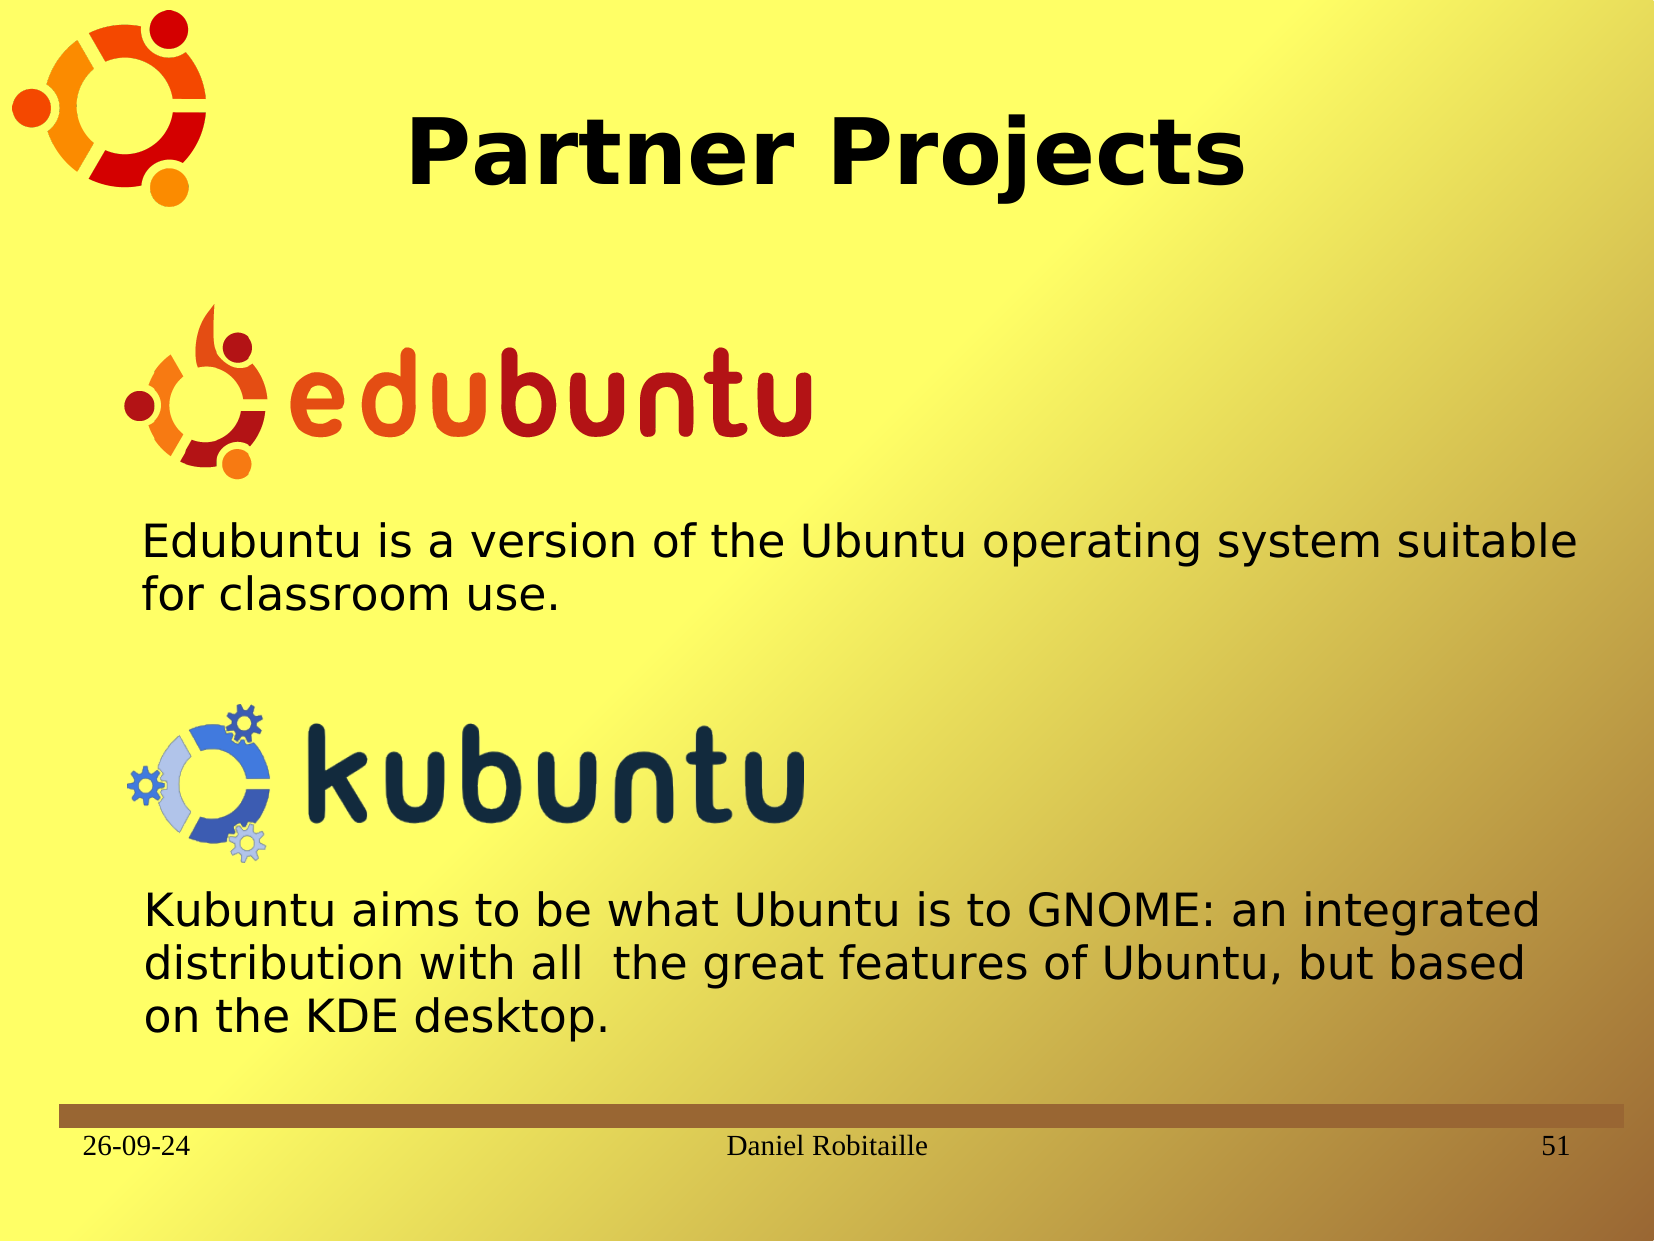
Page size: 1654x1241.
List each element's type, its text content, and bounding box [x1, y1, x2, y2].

text_box Kubuntu aims to be what Ubuntu is to GNOME: an integrated distribution with all the great features of Ubuntu, but based on the KDE desktop. [128, 876, 1558, 1052]
picture [123, 303, 812, 482]
picture [12, 10, 207, 207]
title Partner Projects [82, 49, 1571, 257]
text_box Edubuntu is a version of the Ubuntu operating system suitable for classroom use. [126, 507, 1594, 629]
picture [127, 704, 804, 863]
